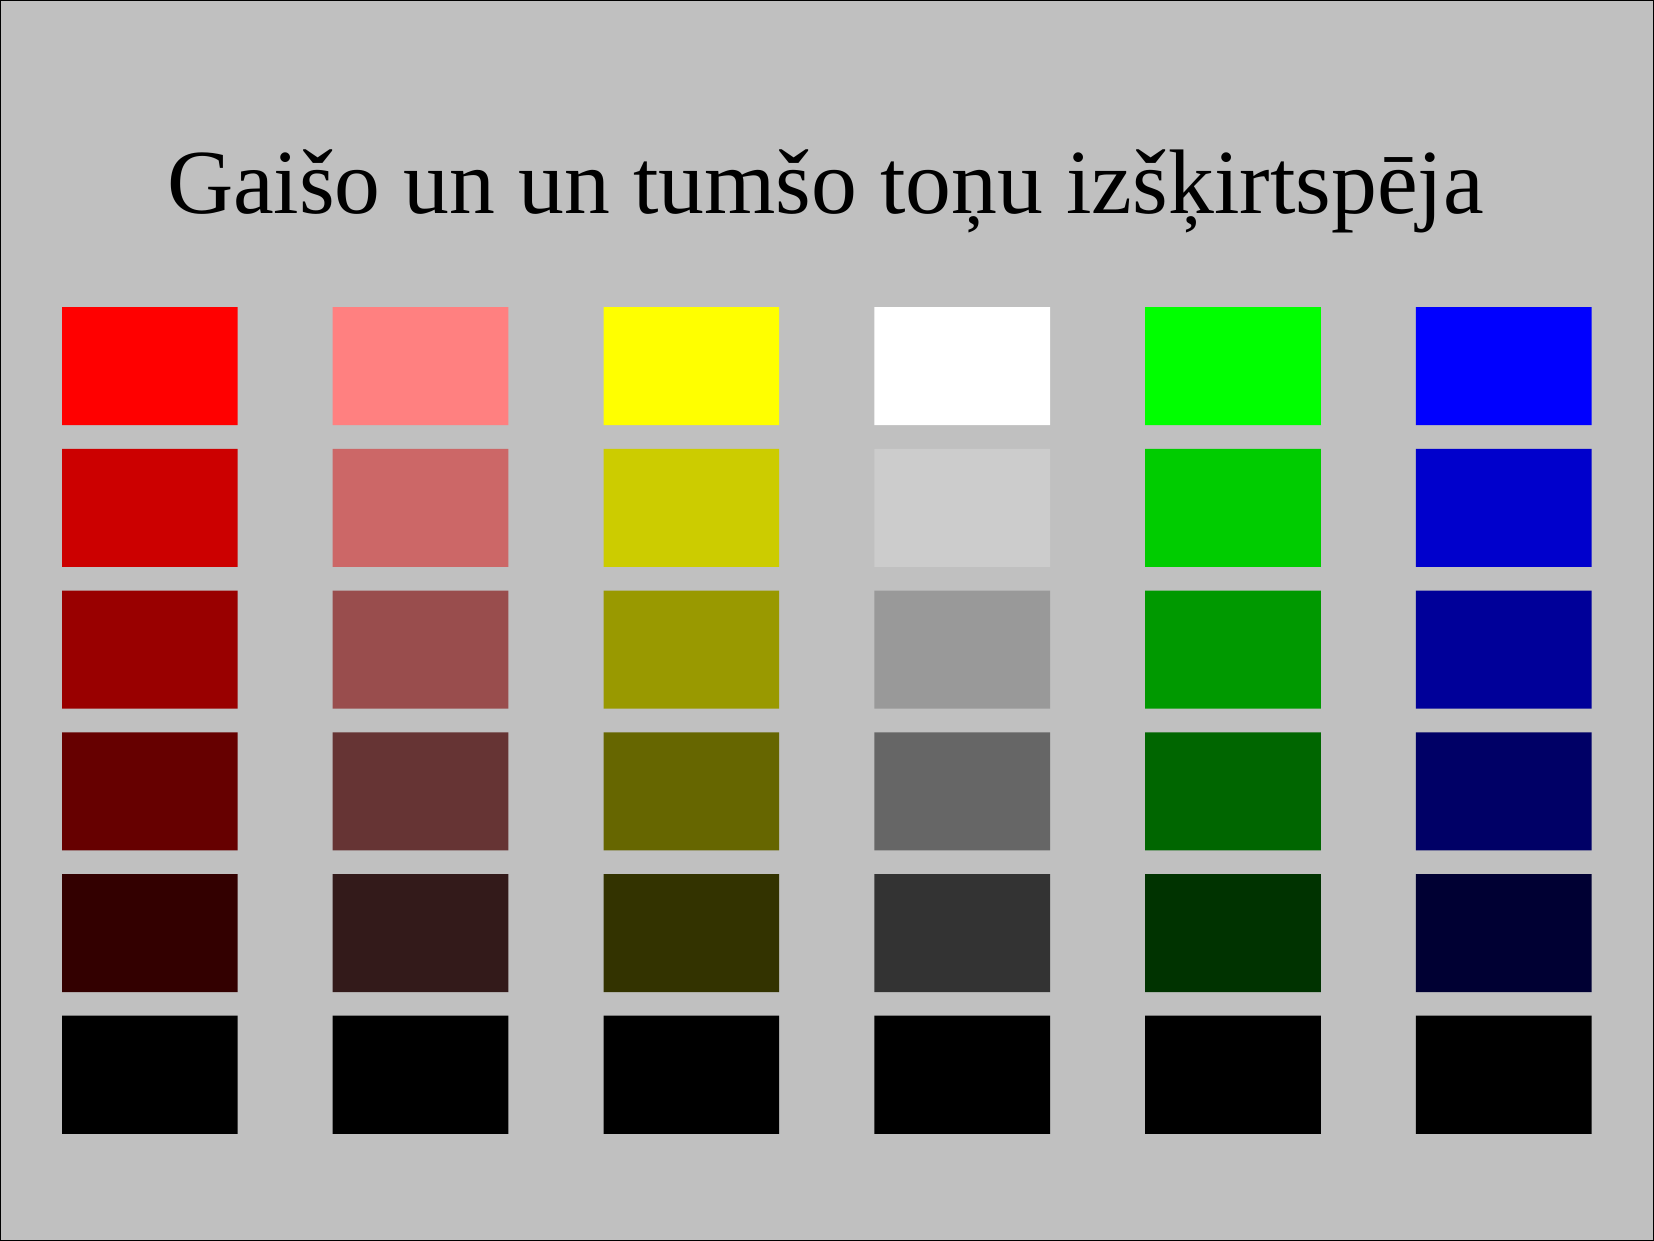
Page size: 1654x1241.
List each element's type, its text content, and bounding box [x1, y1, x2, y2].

text_box [0, 0, 1654, 1241]
title Gaišo un un tumšo toņu izšķirtspēja [29, 49, 1625, 296]
